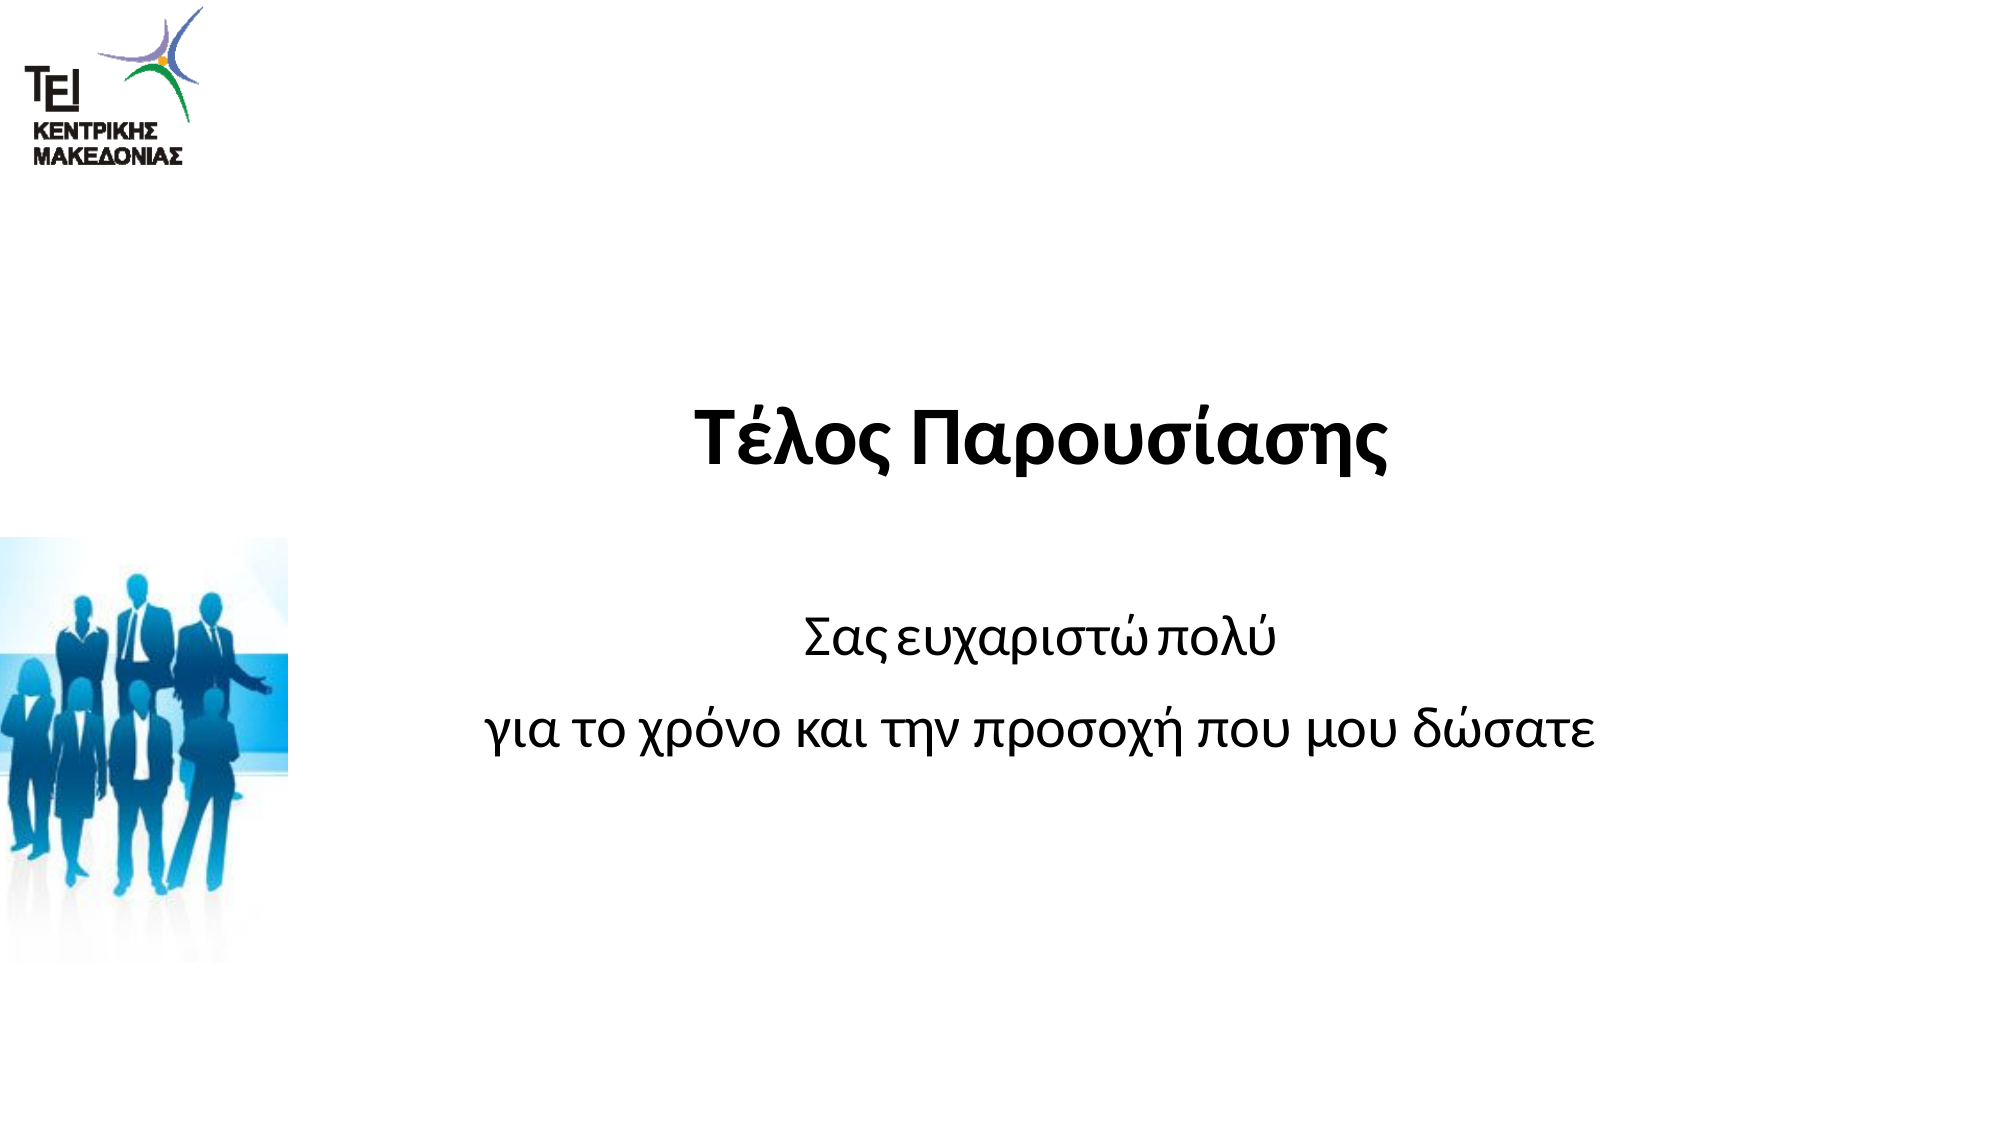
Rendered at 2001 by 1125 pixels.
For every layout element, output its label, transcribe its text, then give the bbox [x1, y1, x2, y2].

picture [0, 537, 288, 963]
list Τέλος Παρουσίασης Σας ευχαριστώ πολύ για το χρόνο και την προσοχή που μου δώσατε [454, 385, 1629, 977]
picture [0, 0, 135, 169]
